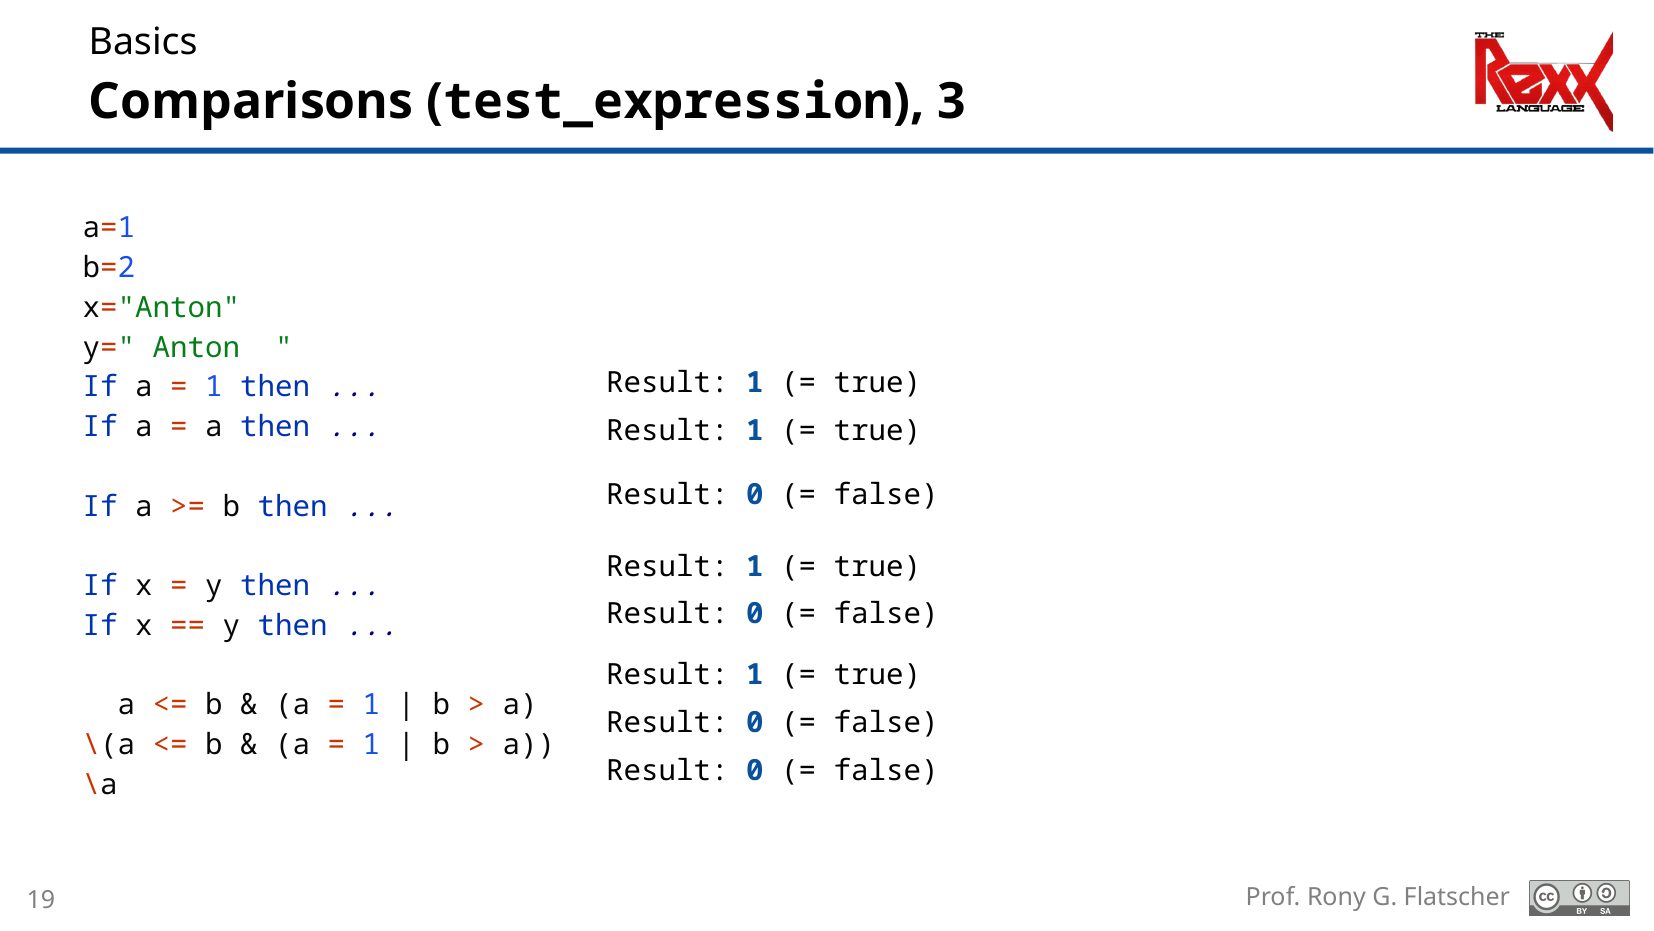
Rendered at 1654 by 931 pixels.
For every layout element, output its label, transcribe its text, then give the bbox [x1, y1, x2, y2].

text_box Result: 0 (= false) [591, 693, 1049, 741]
title Basics Comparisons (test_expression), 3 [29, 0, 1654, 148]
text_box Result: 1 (= true) [591, 353, 1047, 401]
text_box Result: 1 (= true) [591, 401, 1068, 455]
text_box Result: 1 (= true) [591, 537, 1027, 585]
text_box Result: 0 (= false) [591, 466, 1076, 519]
list a=1 b=2 x="Anton" y=" Anton " If a = 1 then ... If a = a then ... If a >= b then ... If x = y then ... If x == y then ... a <= b & (a = 1 | b > a) \(a <= b & (a = 1 | b > a)) \a [82, 206, 1571, 857]
text_box Result: 0 (= false) [591, 585, 1049, 638]
text_box Result: 0 (= false) [591, 741, 1105, 795]
text_box Result: 1 (= true) [591, 646, 1027, 693]
